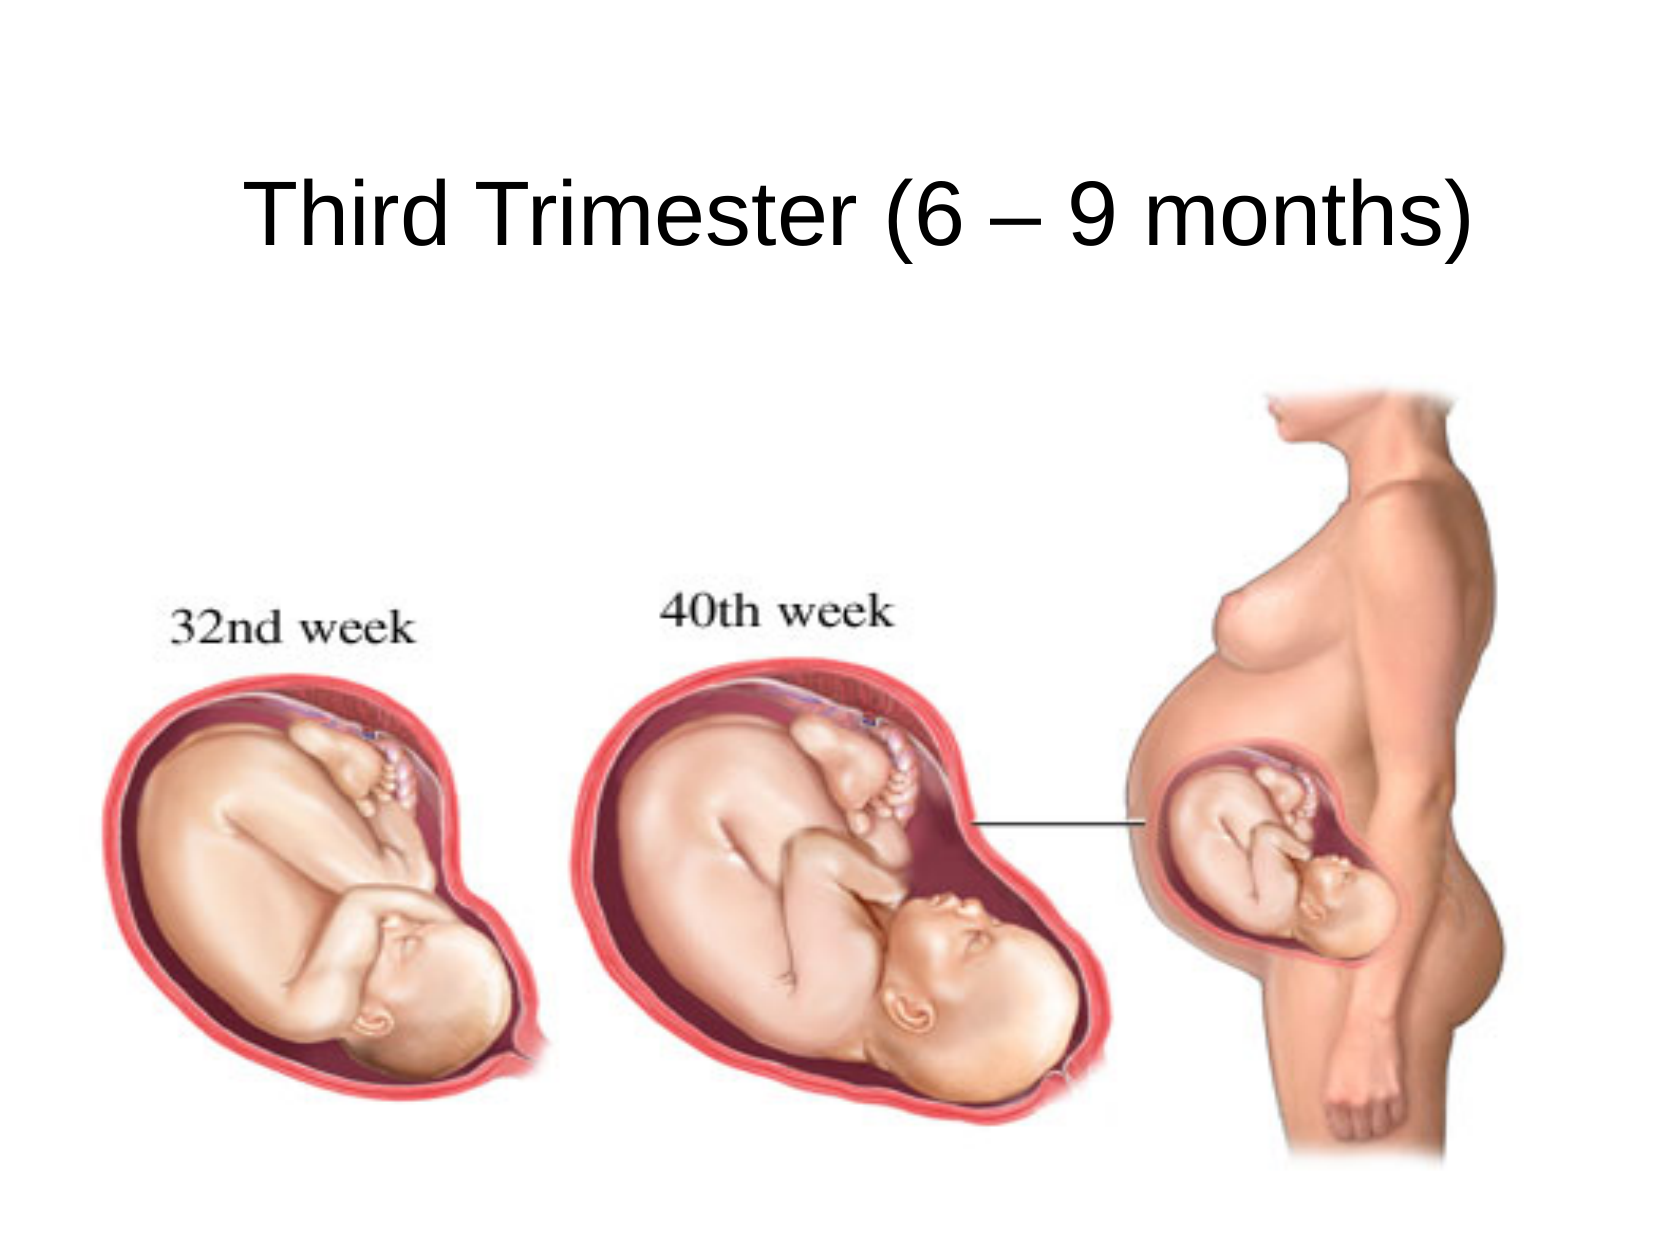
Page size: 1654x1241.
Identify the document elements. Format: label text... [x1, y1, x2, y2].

title Third Trimester (6 – 9 months) [124, 117, 1595, 310]
picture [78, 354, 1536, 1182]
